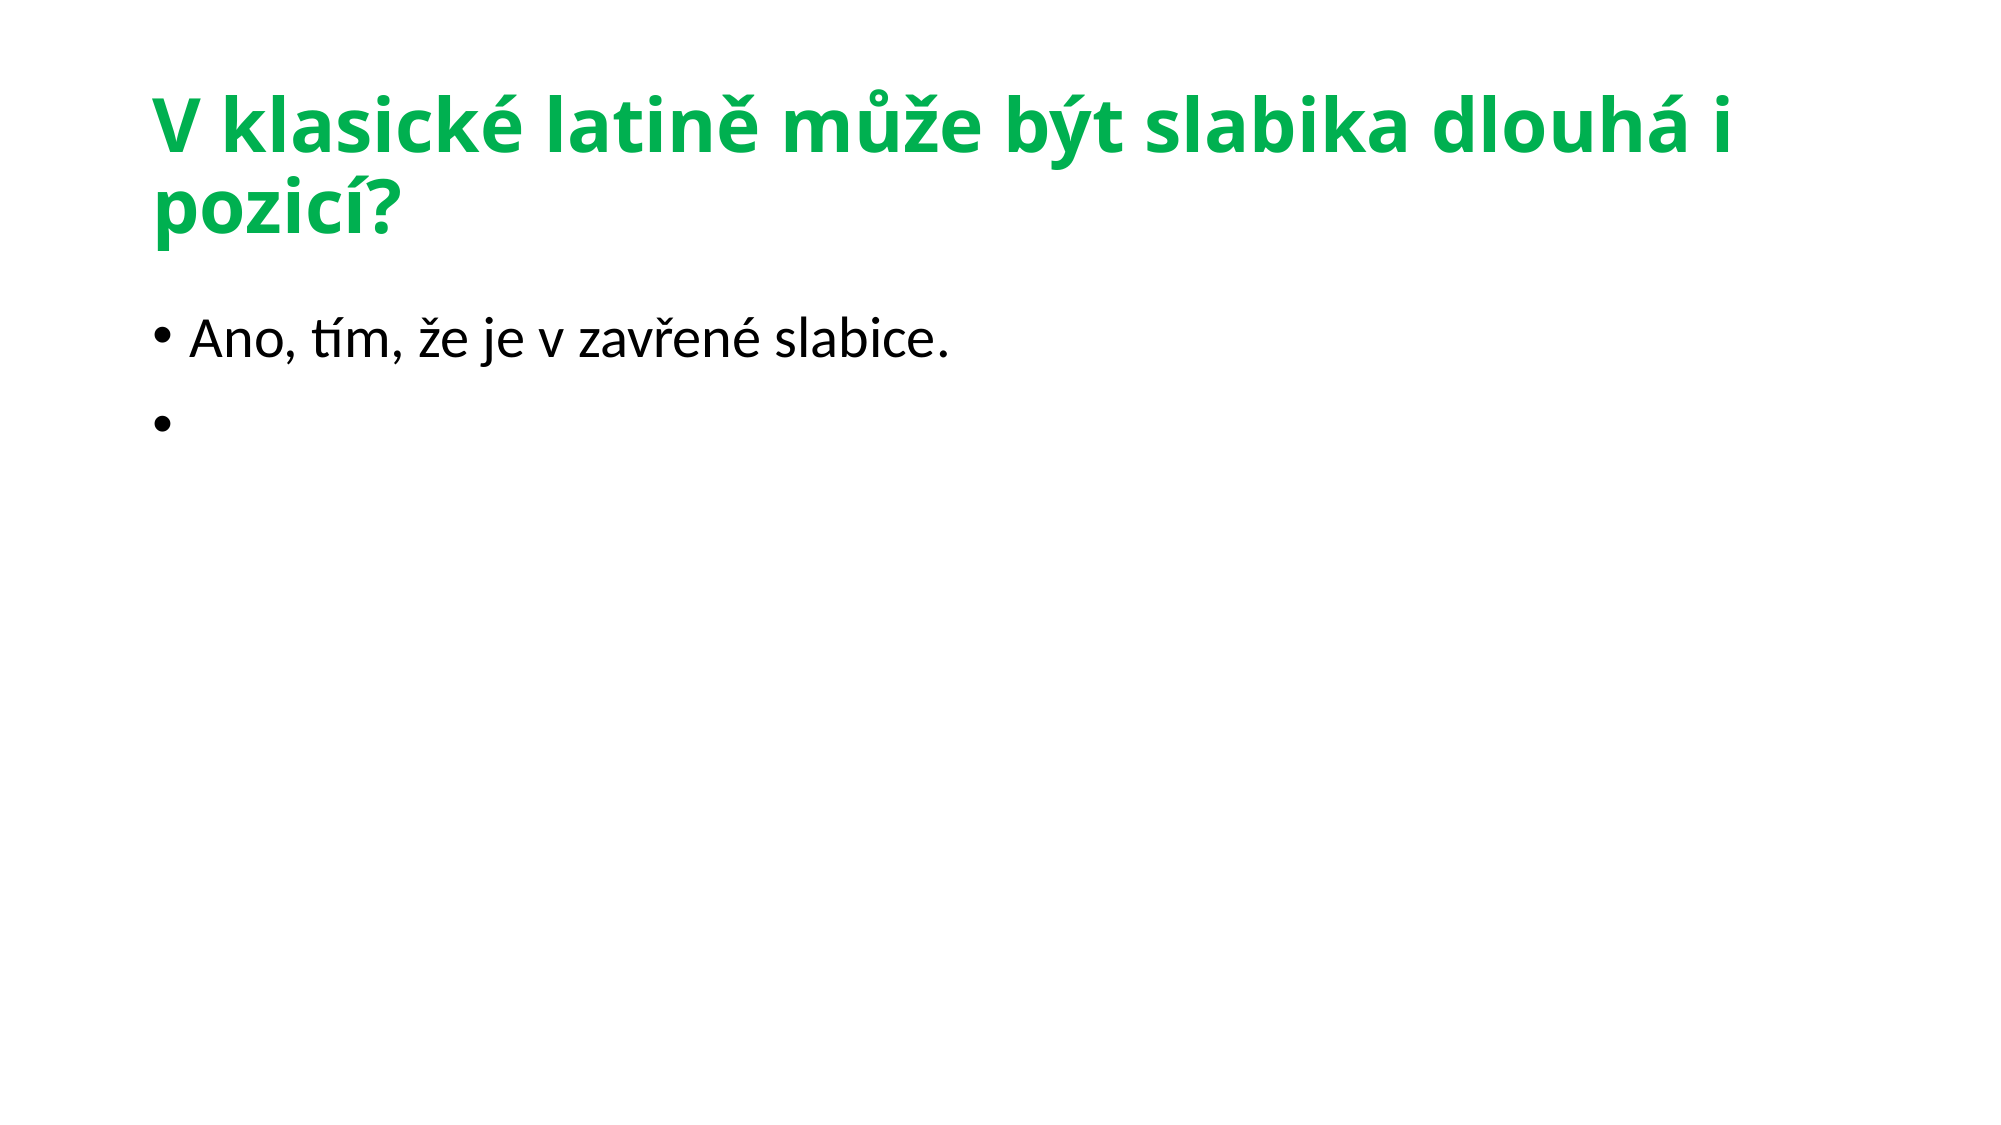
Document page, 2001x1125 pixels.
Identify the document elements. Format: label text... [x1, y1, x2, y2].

title V klasické latině může být slabika dlouhá i pozicí? [137, 59, 1863, 278]
list Ano, tím, že je v zavřené slabice. [137, 299, 1863, 1014]
